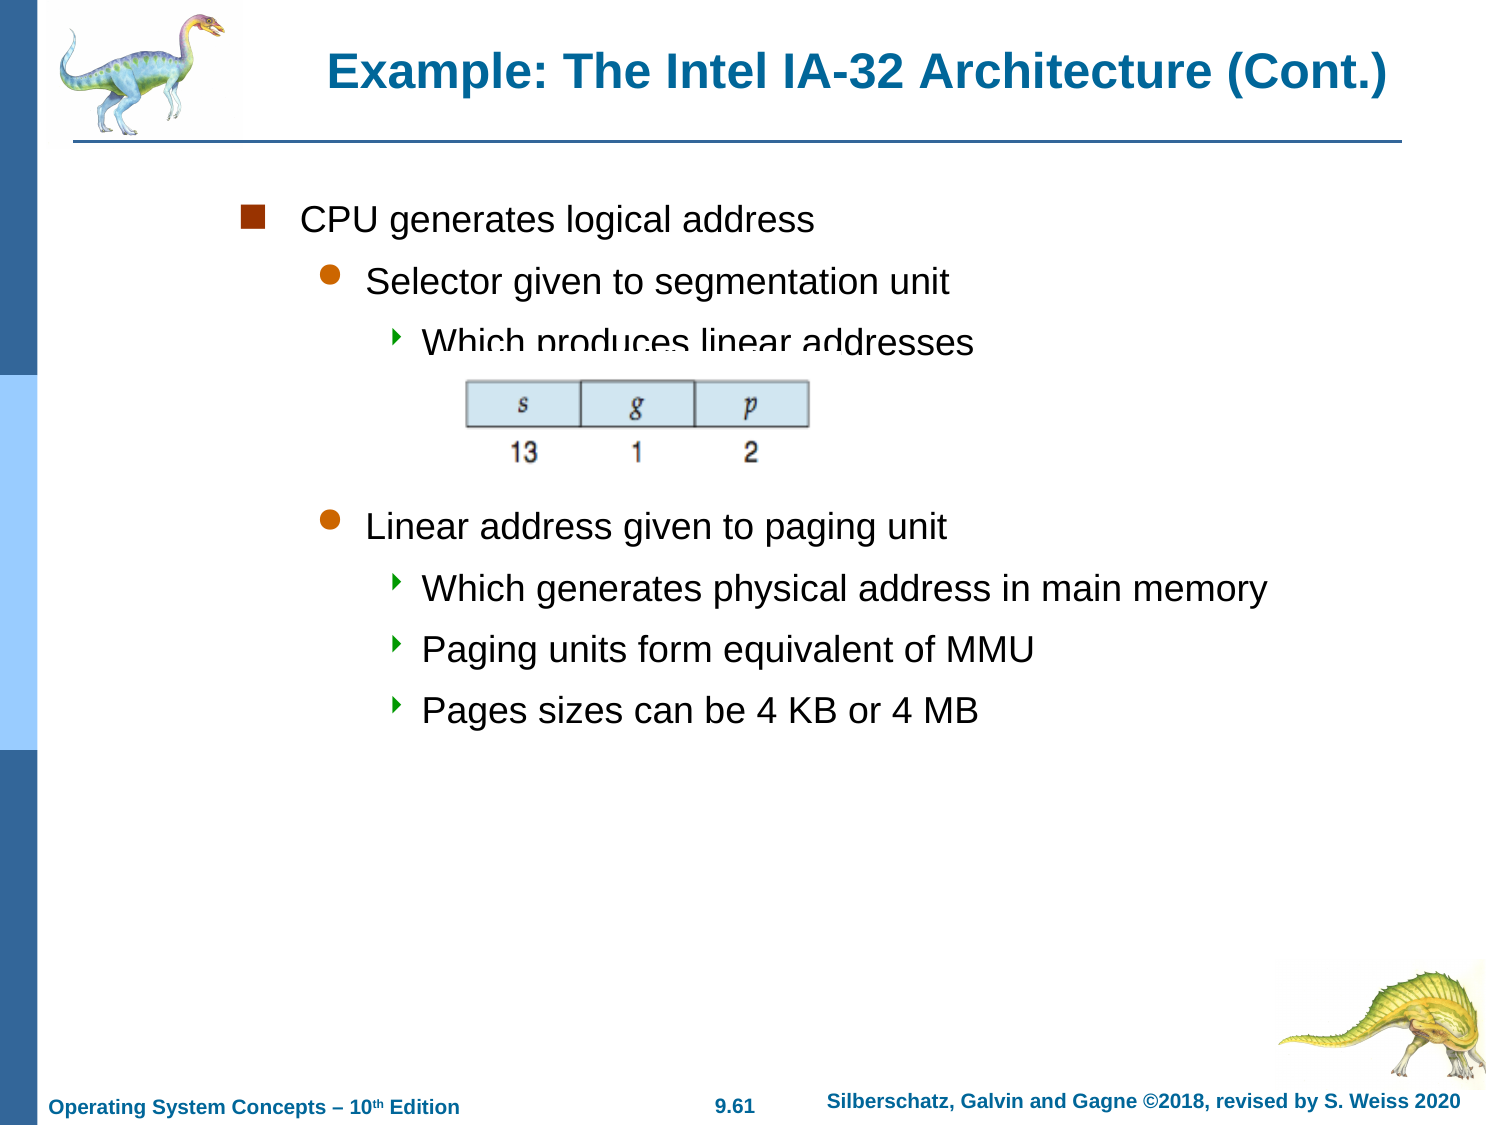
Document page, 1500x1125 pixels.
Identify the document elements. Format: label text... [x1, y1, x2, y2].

picture [1275, 959, 1486, 1090]
picture [440, 351, 841, 480]
list CPU generates logical address Selector given to segmentation unit Which produces linear addresses Linear address given to paging unit Which generates physical address in main memory Paging units form equivalent of MMU Pages sizes can be 4 KB or 4 MB [228, 187, 1400, 932]
title Example: The Intel IA-32 Architecture (Cont.) [233, 11, 1482, 107]
picture [46, 0, 243, 149]
